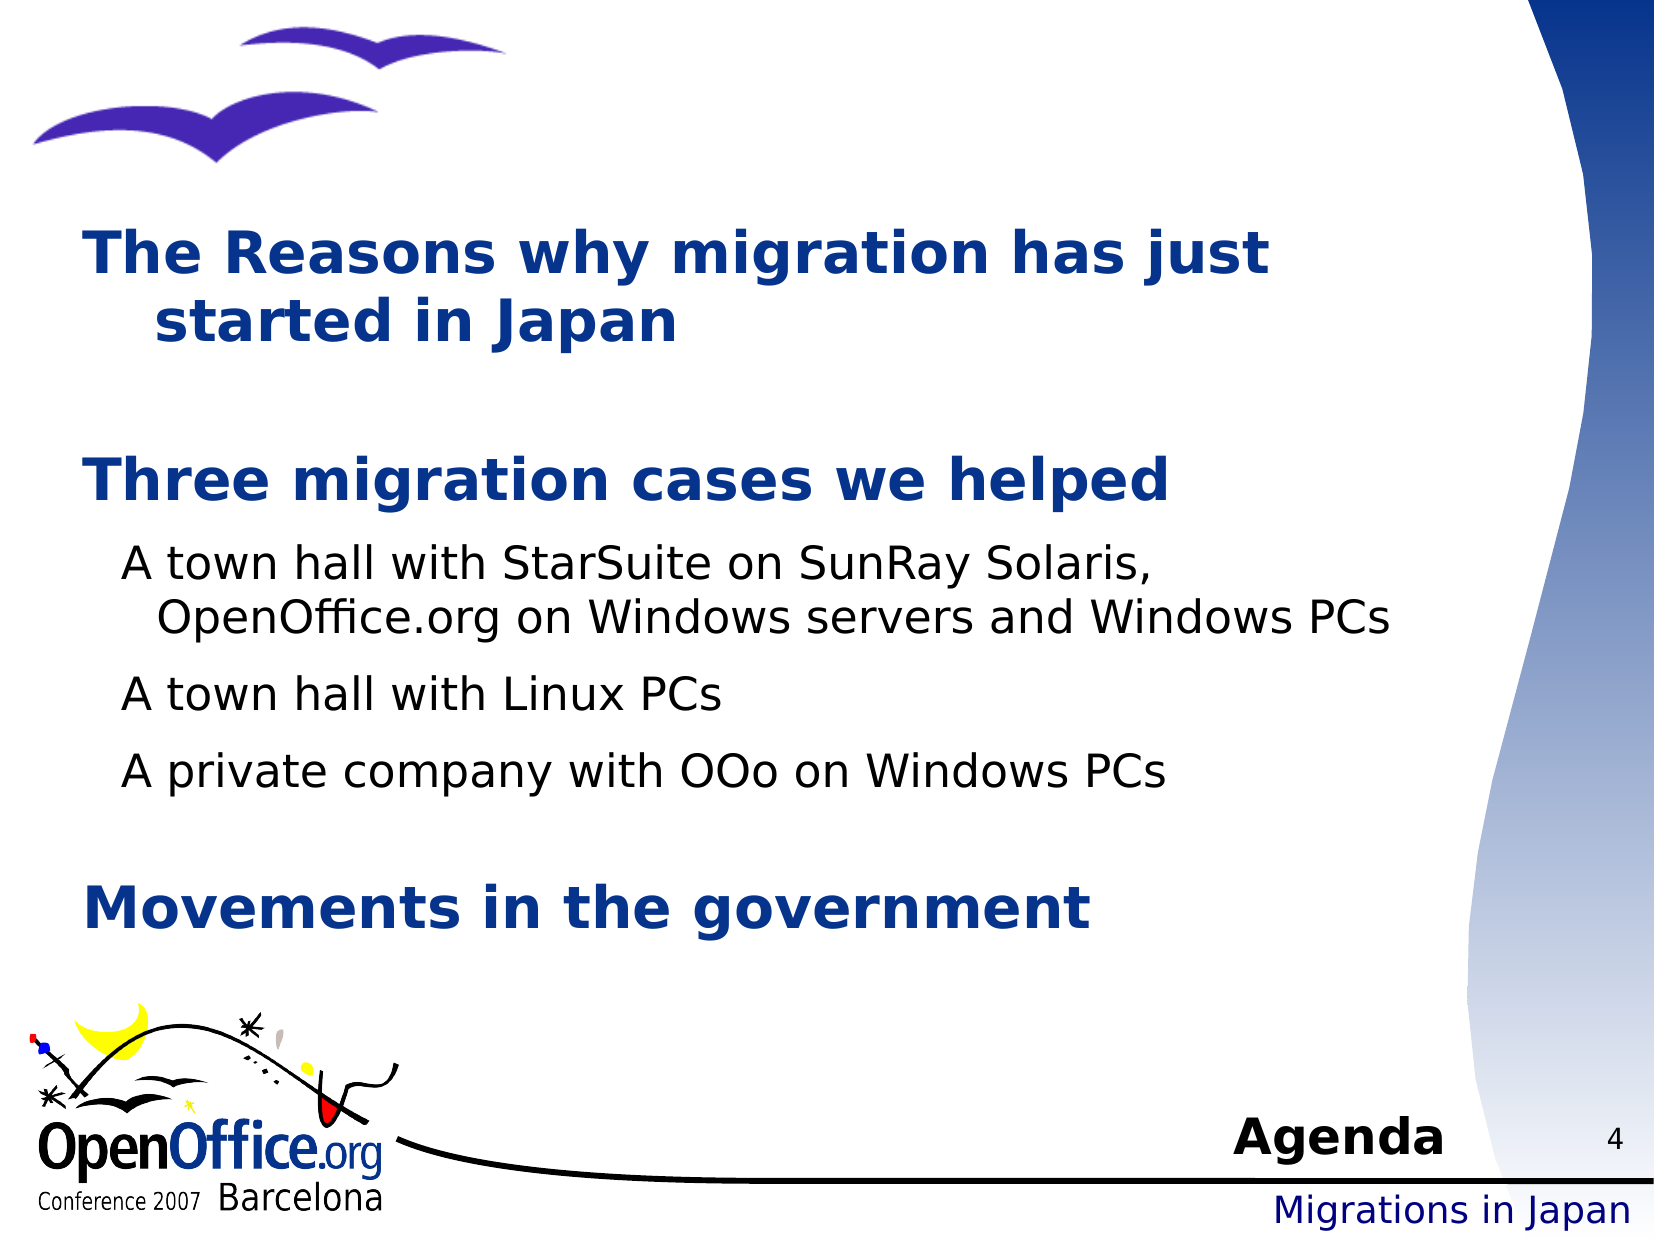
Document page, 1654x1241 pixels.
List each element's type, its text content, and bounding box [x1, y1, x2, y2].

list The Reasons why migration has just started in Japan Three migration cases we helped A town hall with StarSuite on SunRay Solaris, OpenOffice.org on Windows servers and Windows PCs A town hall with Linux PCs A private company with OOo on Windows PCs Movements in the government [61, 219, 1409, 943]
picture [28, 19, 516, 168]
title Agenda [531, 1092, 1447, 1182]
picture [29, 1003, 399, 1211]
